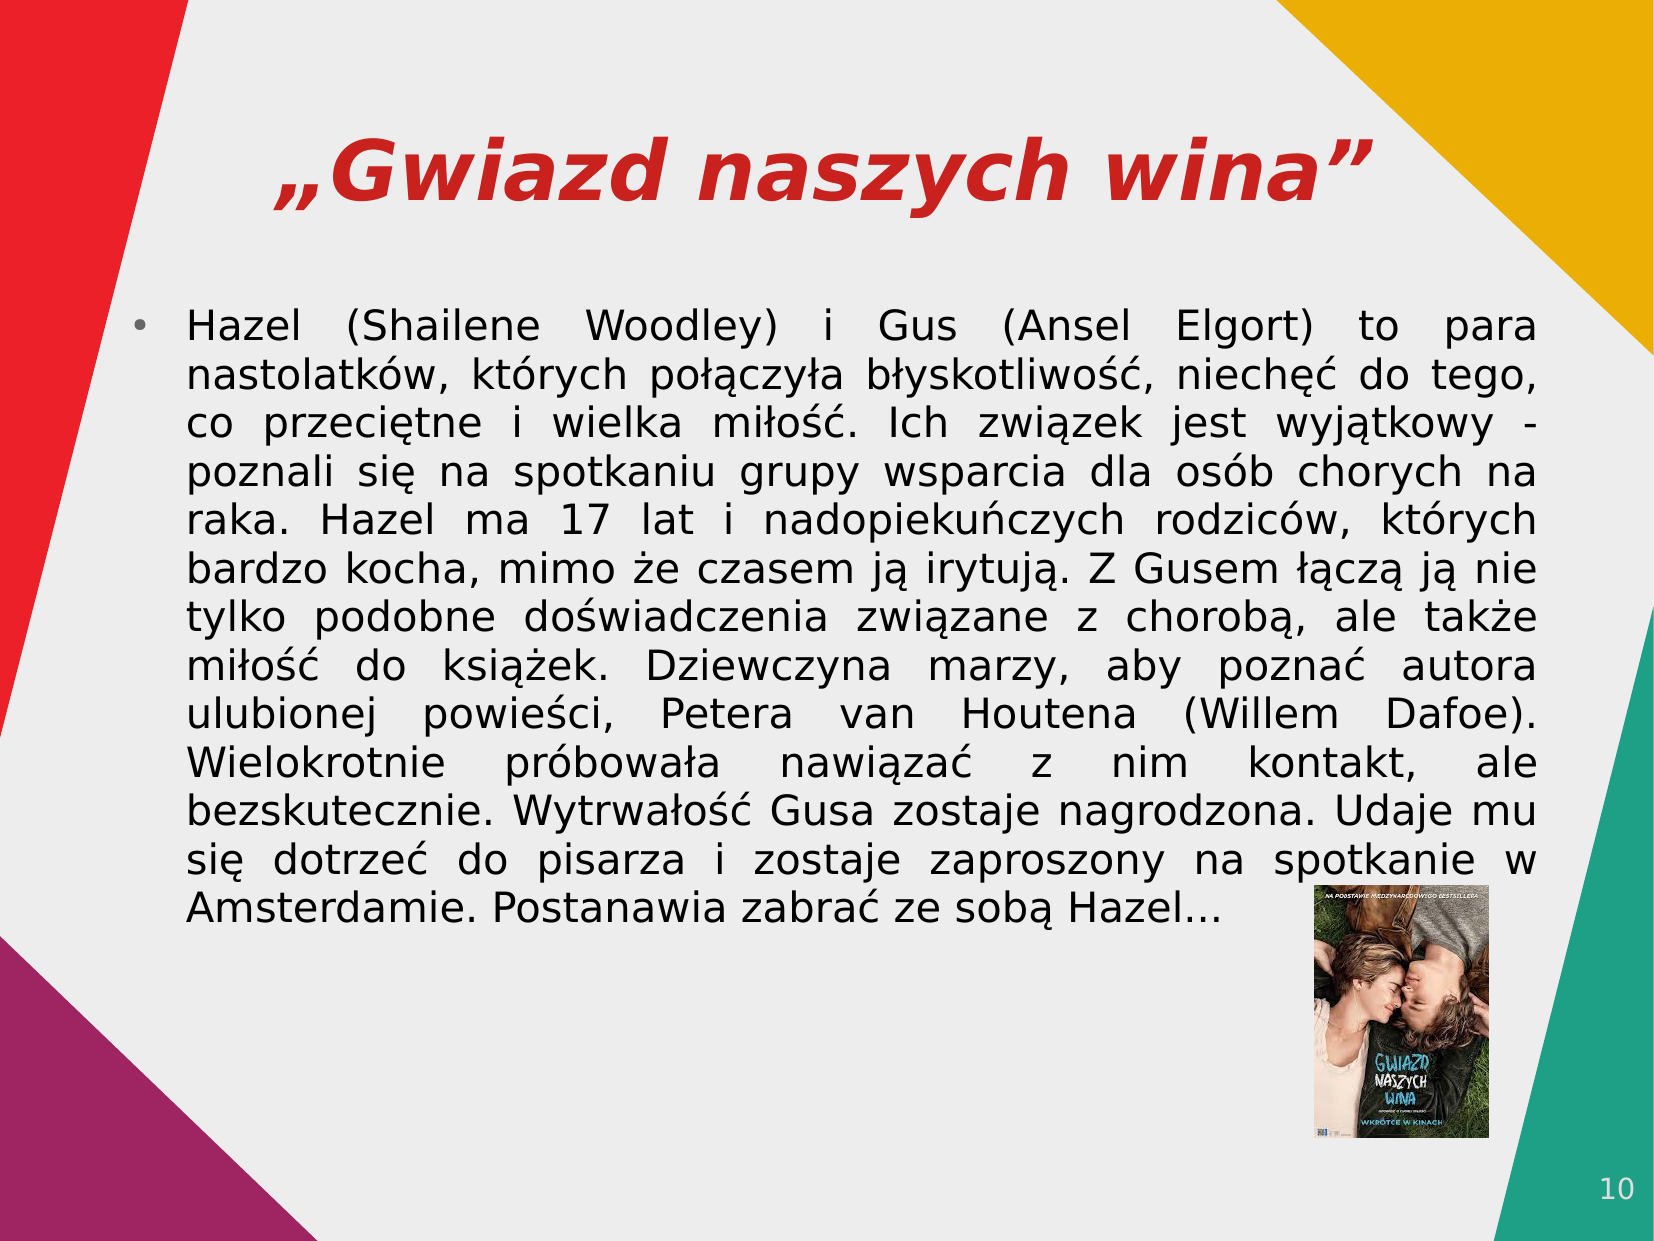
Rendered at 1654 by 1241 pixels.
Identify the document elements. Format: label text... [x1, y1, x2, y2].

title „Gwiazd naszych wina” [114, 73, 1539, 271]
picture [1314, 885, 1489, 1138]
list Hazel (Shailene Woodley) i Gus (Ansel Elgort) to para nastolatków, których połączyła błyskotliwość, niechęć do tego, co przeciętne i wielka miłość. Ich związek jest wyjątkowy - poznali się na spotkaniu grupy wsparcia dla osób chorych na raka. Hazel ma 17 lat i nadopiekuńczych rodziców, których bardzo kocha, mimo że czasem ją irytują. Z Gusem łączą ją nie tylko podobne doświadczenia związane z chorobą, ale także miłość do książek. Dziewczyna marzy, aby poznać autora ulubionej powieści, Petera van Houtena (Willem Dafoe). Wielokrotnie próbowała nawiązać z nim kontakt, ale bezskutecznie. Wytrwałość Gusa zostaje nagrodzona. Udaje mu się dotrzeć do pisarza i zostaje zaproszony na spotkanie w Amsterdamie. Postanawia zabrać ze sobą Hazel... [114, 302, 1539, 1033]
